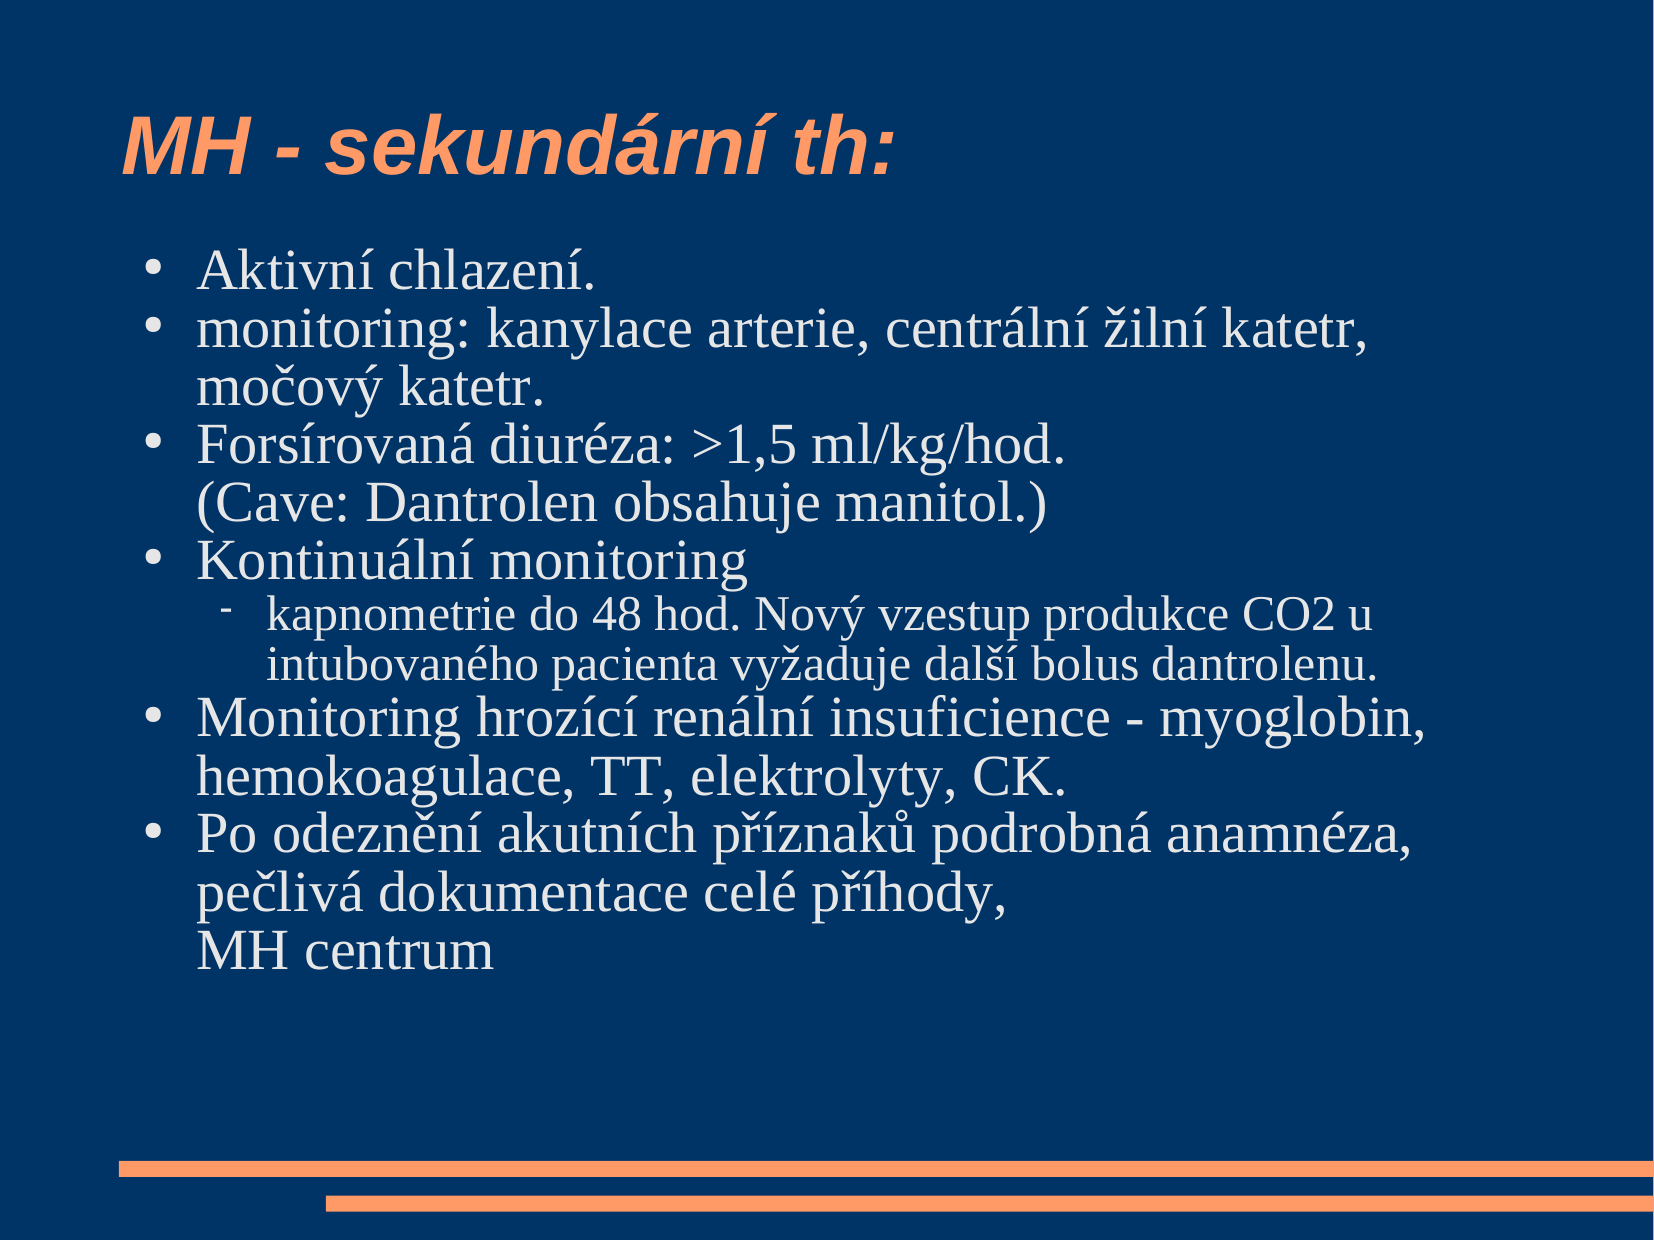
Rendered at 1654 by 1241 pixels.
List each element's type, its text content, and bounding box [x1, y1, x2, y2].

title MH - sekundární th: [121, 46, 1534, 254]
list Aktivní chlazení. monitoring: kanylace arterie, centrální žilní katetr, močový katetr. Forsírovaná diuréza: >1,5 ml/kg/hod. (Cave: Dantrolen obsahuje manitol.) Kontinuální monitoring kapnometrie do 48 hod. Nový vzestup produkce CO2 u intubovaného pacienta vyžaduje další bolus dantrolenu. Monitoring hrozící renální insuficience - myoglobin, hemokoagulace, TT, elektrolyty, CK. Po odeznění akutních příznaků podrobná anamnéza, pečlivá dokumentace celé příhody, MH centrum [125, 242, 1565, 1212]
